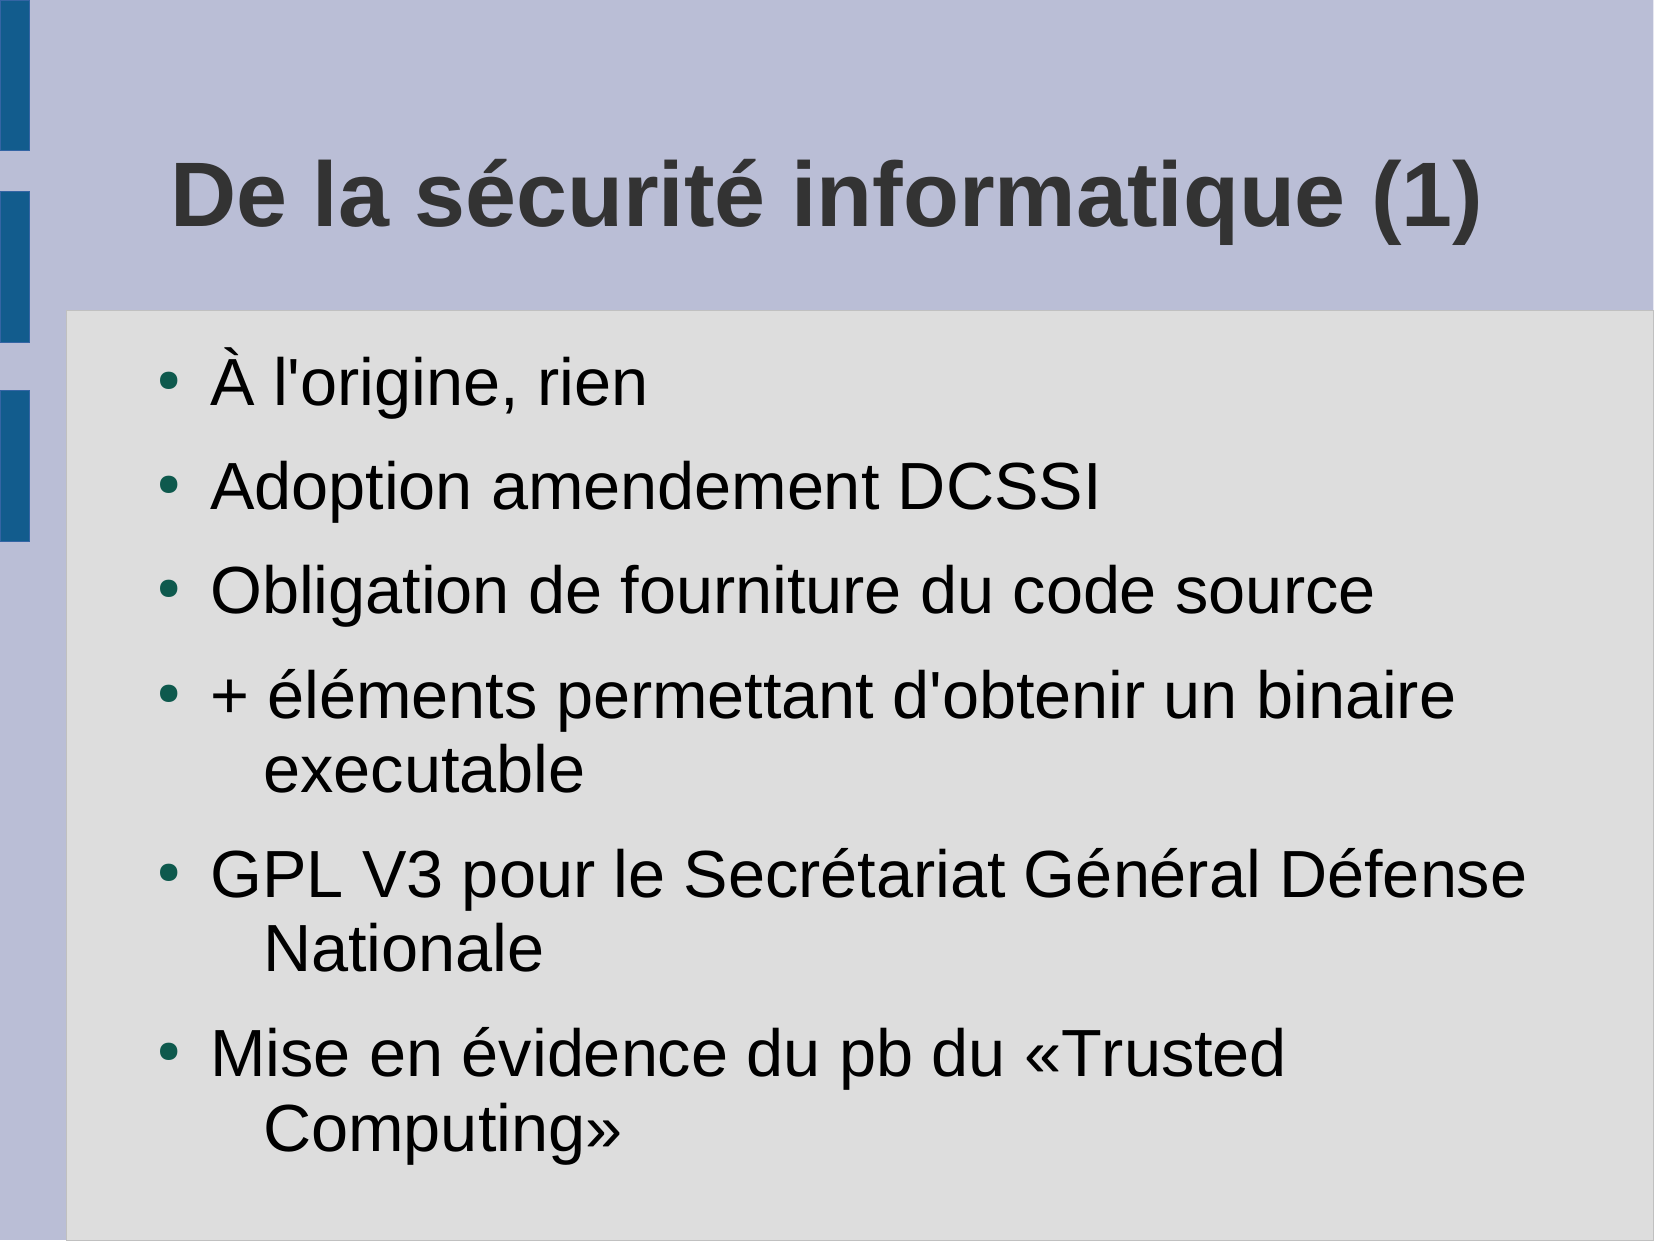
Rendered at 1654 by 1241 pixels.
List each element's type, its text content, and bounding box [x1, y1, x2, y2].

list À l'origine, rien Adoption amendement DCSSI Obligation de fourniture du code source + éléments permettant d'obtenir un binaire executable GPL V3 pour le Secrétariat Général Défense Nationale Mise en évidence du pb du «Trusted Computing» [121, 344, 1534, 1127]
title De la sécurité informatique (1) [121, 91, 1534, 299]
